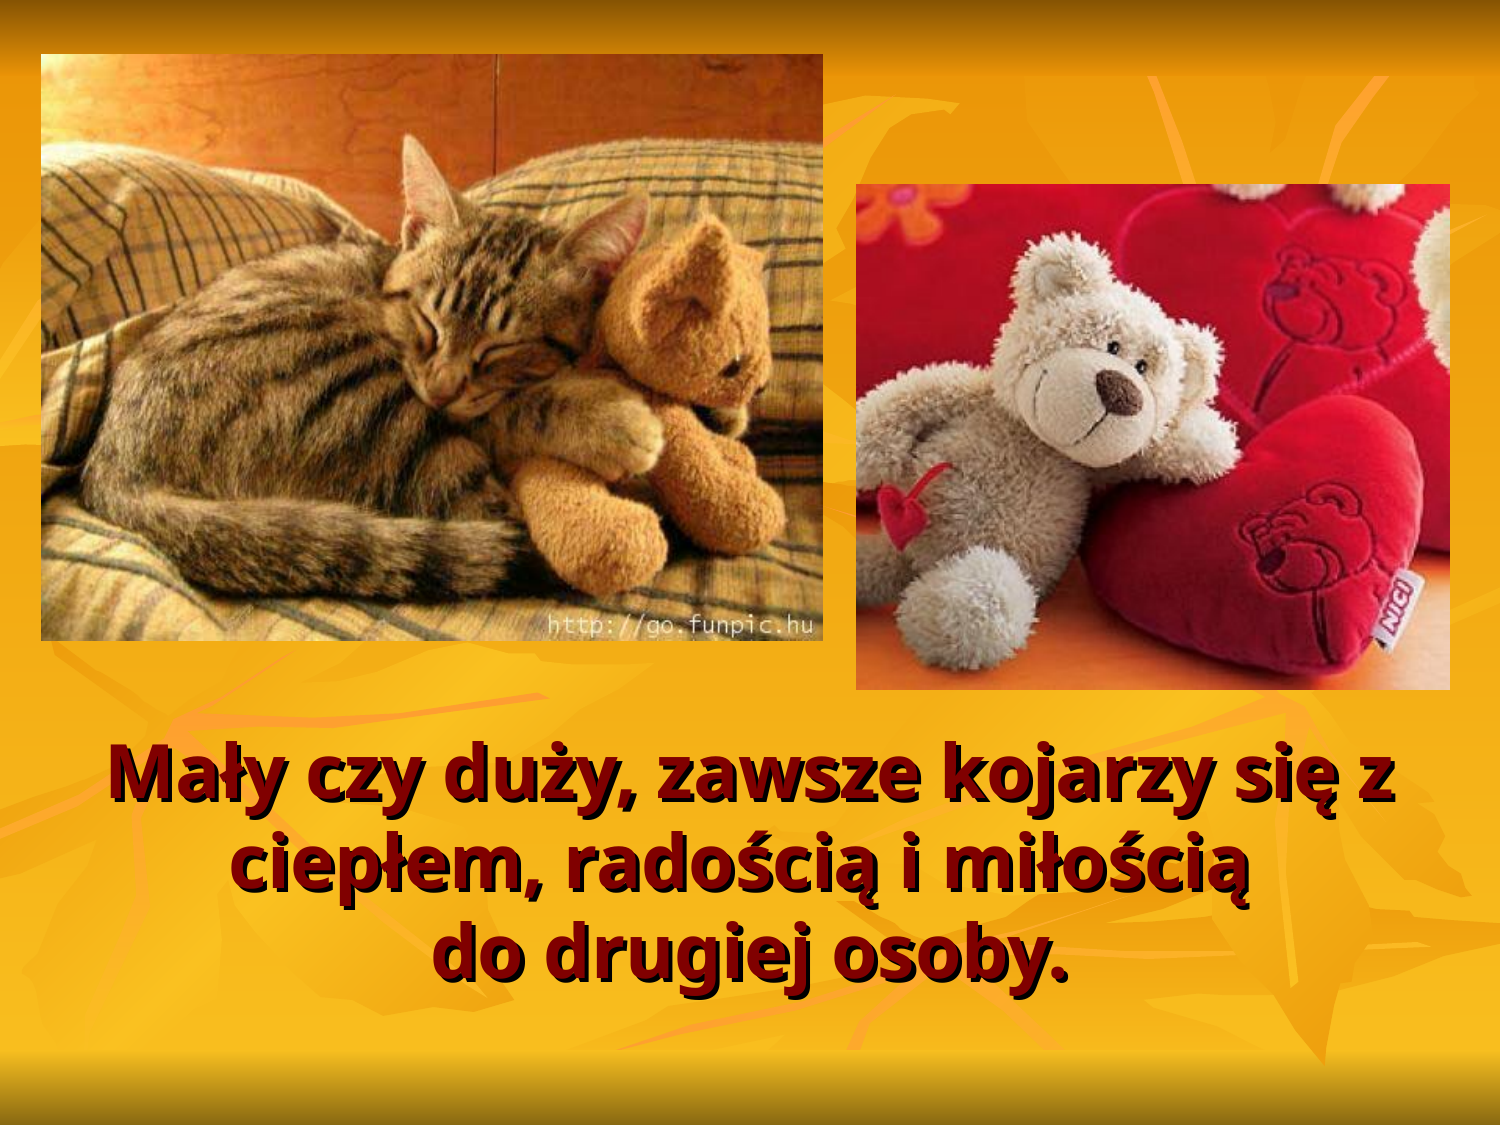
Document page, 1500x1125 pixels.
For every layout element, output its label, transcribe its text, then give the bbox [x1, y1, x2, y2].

picture [856, 184, 1450, 690]
picture [41, 54, 823, 641]
title Mały czy duży, zawsze kojarzy się z ciepłem, radością i miłością do drugiej osoby. [76, 716, 1424, 1002]
